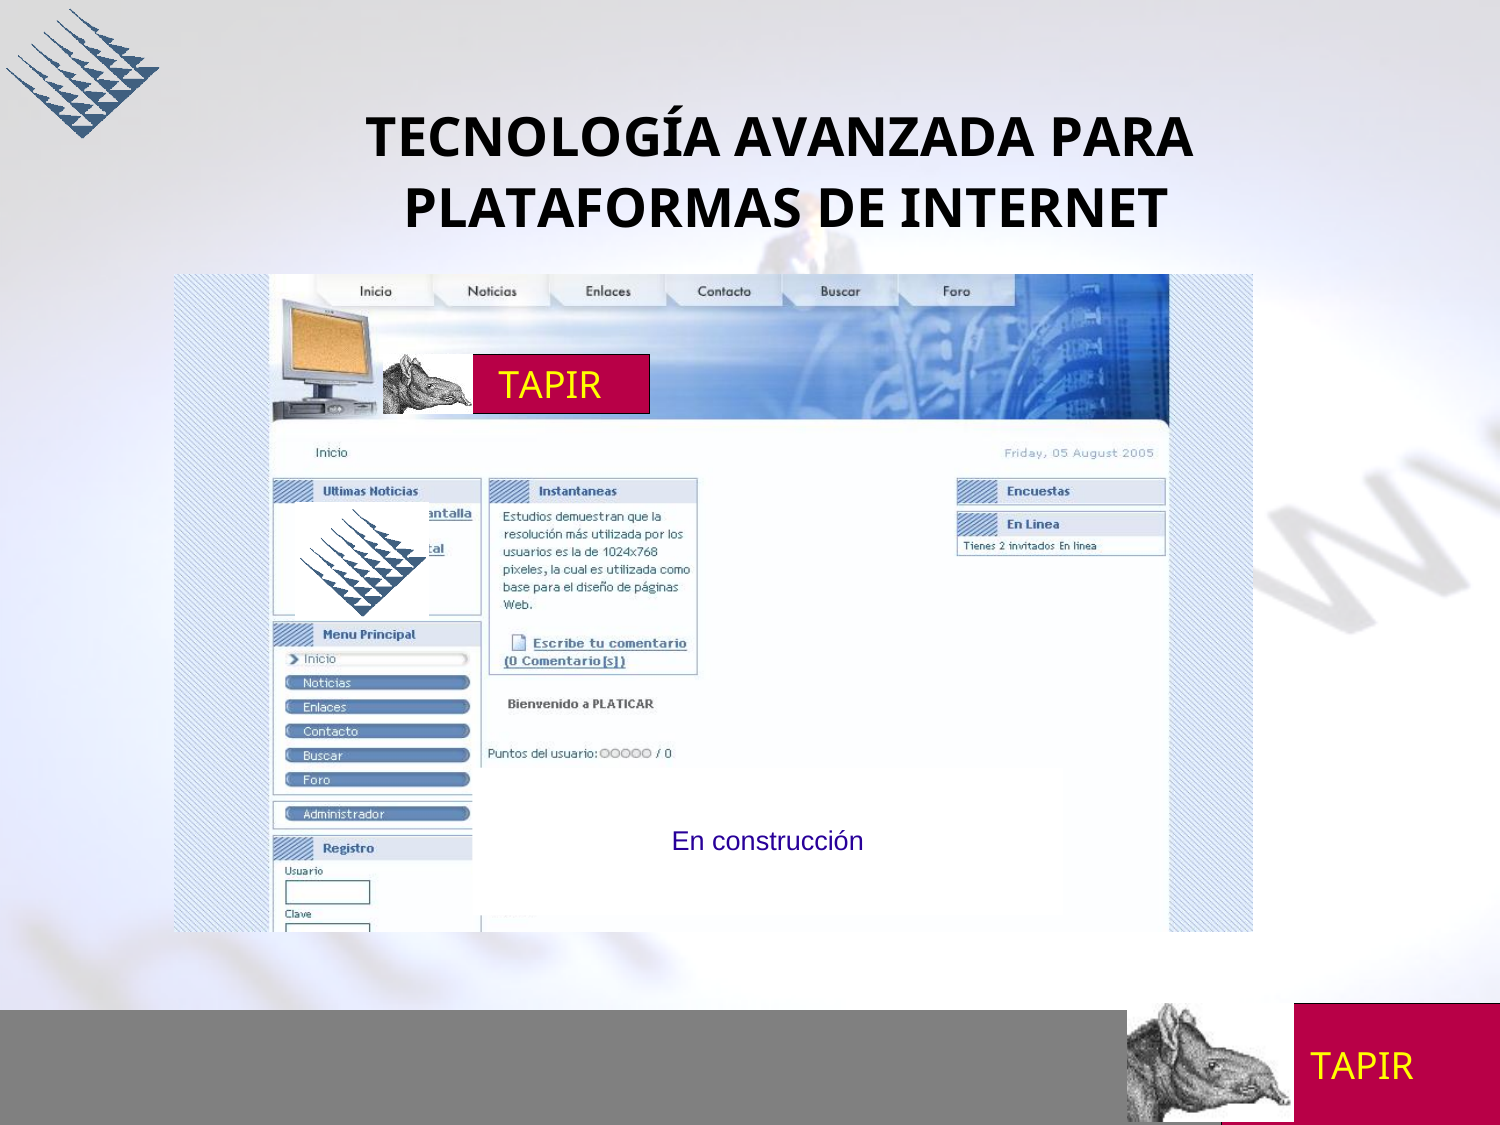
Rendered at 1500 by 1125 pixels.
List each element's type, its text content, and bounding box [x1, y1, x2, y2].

text_box TAPIR [473, 354, 650, 414]
text_box TAPIR [1221, 1003, 1500, 1125]
text_box En construcción [472, 767, 1063, 916]
title TECNOLOGÍA AVANZADA PARA PLATAFORMAS DE INTERNET [59, 18, 1460, 266]
picture [1127, 1003, 1294, 1123]
picture [174, 274, 1253, 932]
picture [0, 0, 163, 144]
